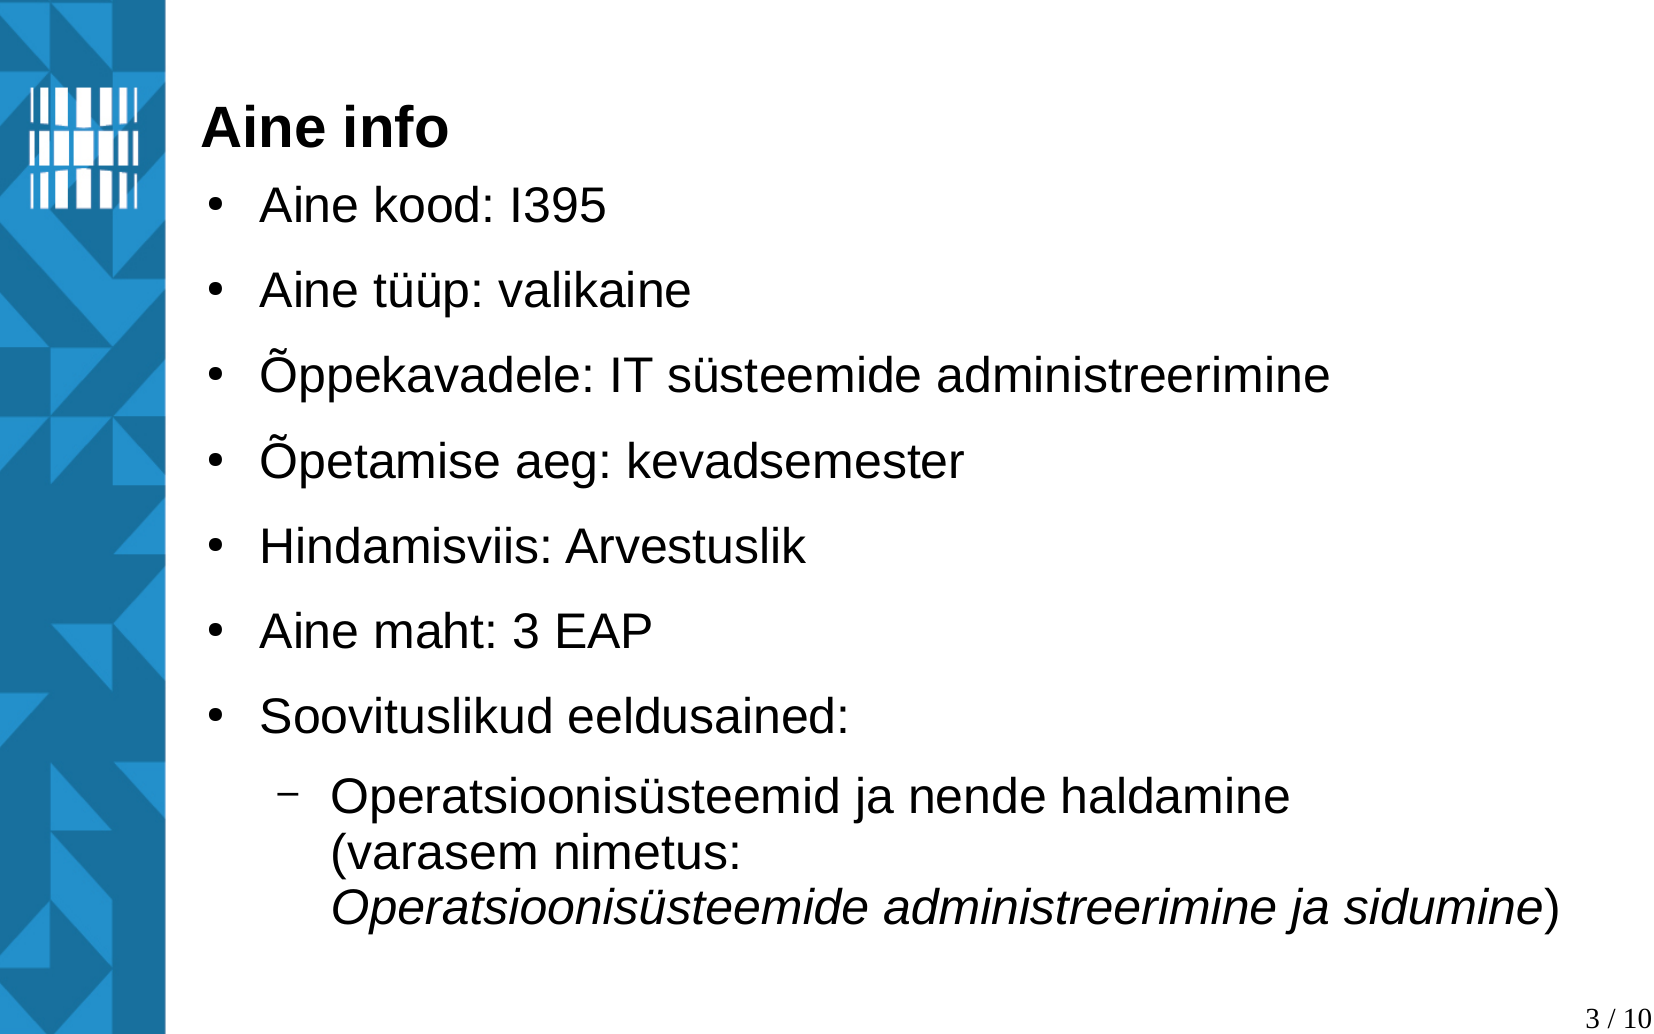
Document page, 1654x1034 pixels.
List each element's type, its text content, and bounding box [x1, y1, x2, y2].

title Aine info [200, 41, 1536, 177]
list Aine kood: I395 Aine tüüp: valikaine Õppekavadele: IT süsteemide administreerimine Õpetamise aeg: kevadsemester Hindamisviis: Arvestuslik Aine maht: 3 EAP Soovituslikud eeldusained: Operatsioonisüsteemid ja nende haldamine (varasem nimetus: Operatsioonisüsteemide administreerimine ja sidumine) [188, 177, 1619, 969]
